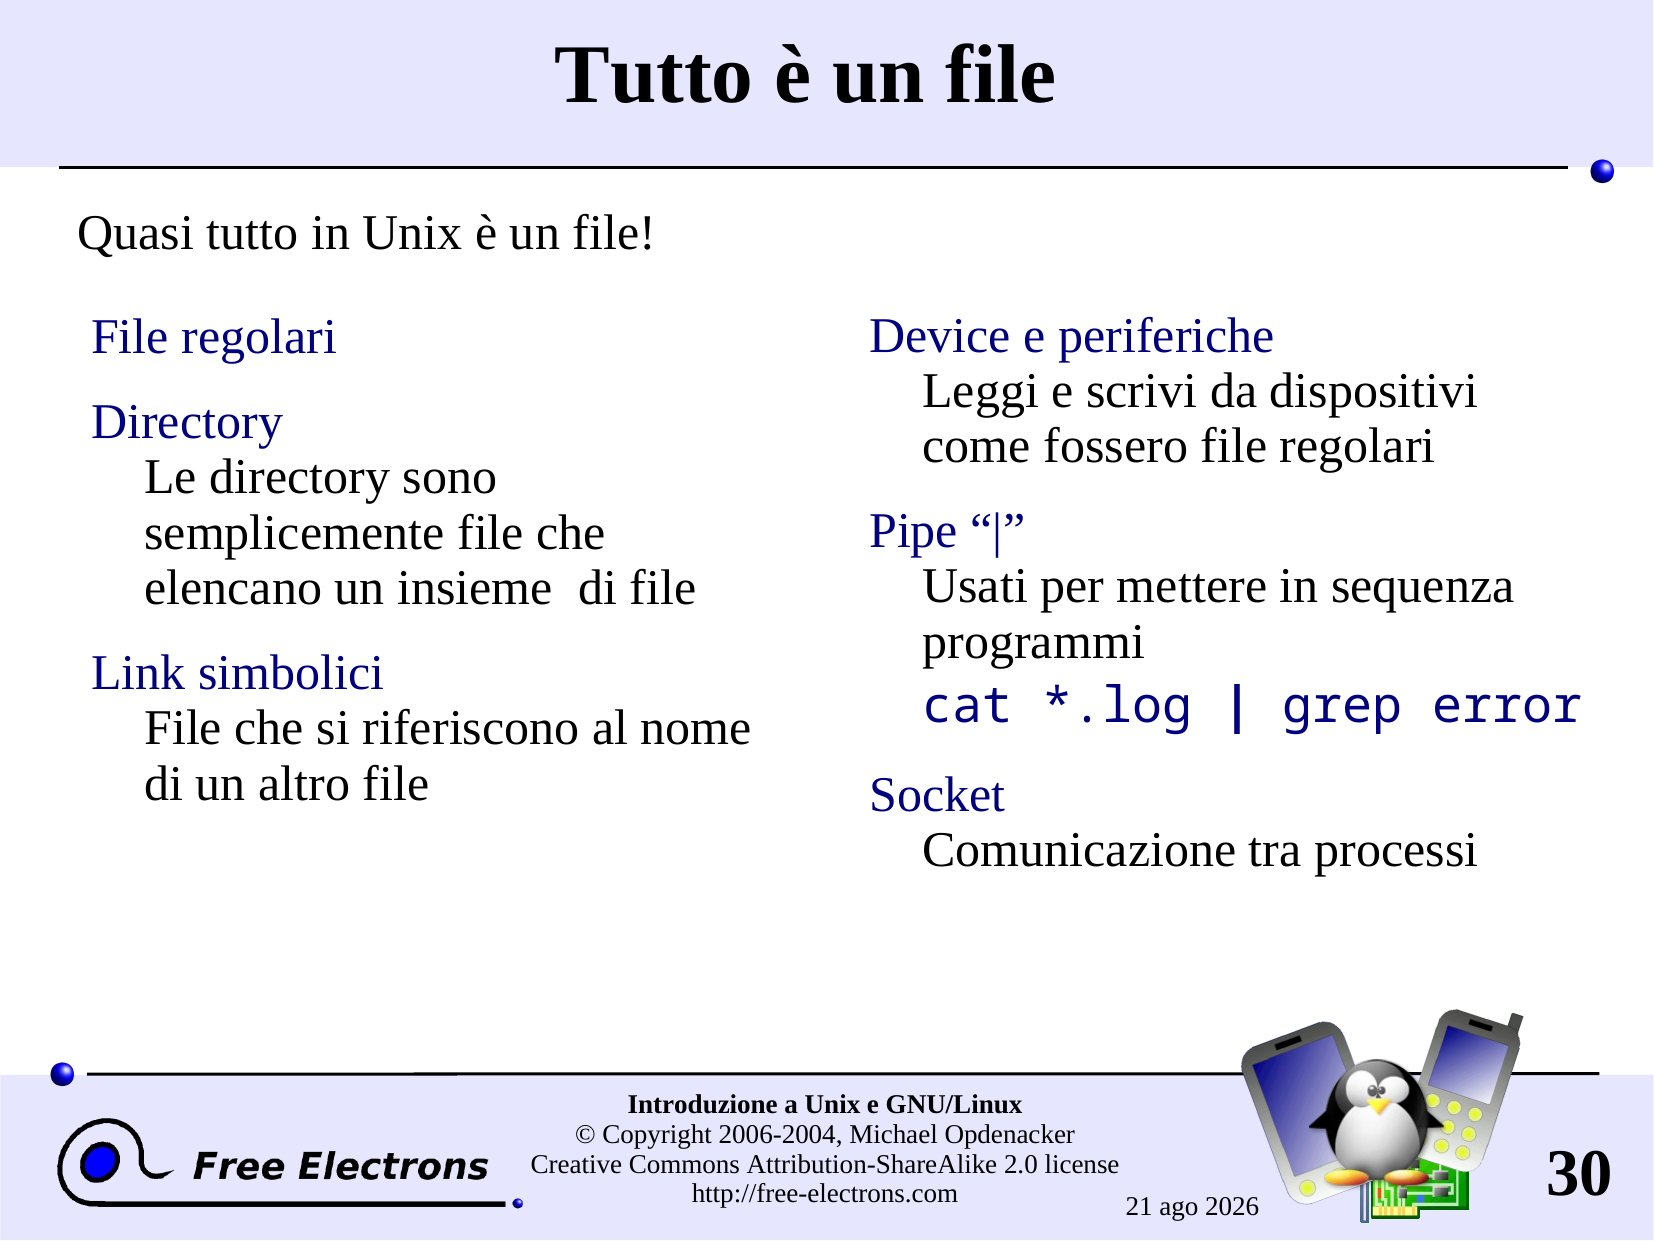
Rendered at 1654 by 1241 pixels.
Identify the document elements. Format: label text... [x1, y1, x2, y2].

list Quasi tutto in Unix è un file! [59, 204, 1565, 296]
title Tutto è un file [60, 12, 1551, 138]
picture [50, 1107, 527, 1216]
list File regolari Directory Le directory sono semplicemente file che elencano un insieme di file Link simbolici File che si riferiscono al nome di un altro file [73, 309, 763, 1020]
list Device e periferiche Leggi e scrivi da dispositivi come fossero file regolari Pipe “|” Usati per mettere in sequenza programmi cat *.log | grep error Socket Comunicazione tra processi [851, 307, 1589, 981]
picture [1225, 983, 1538, 1241]
